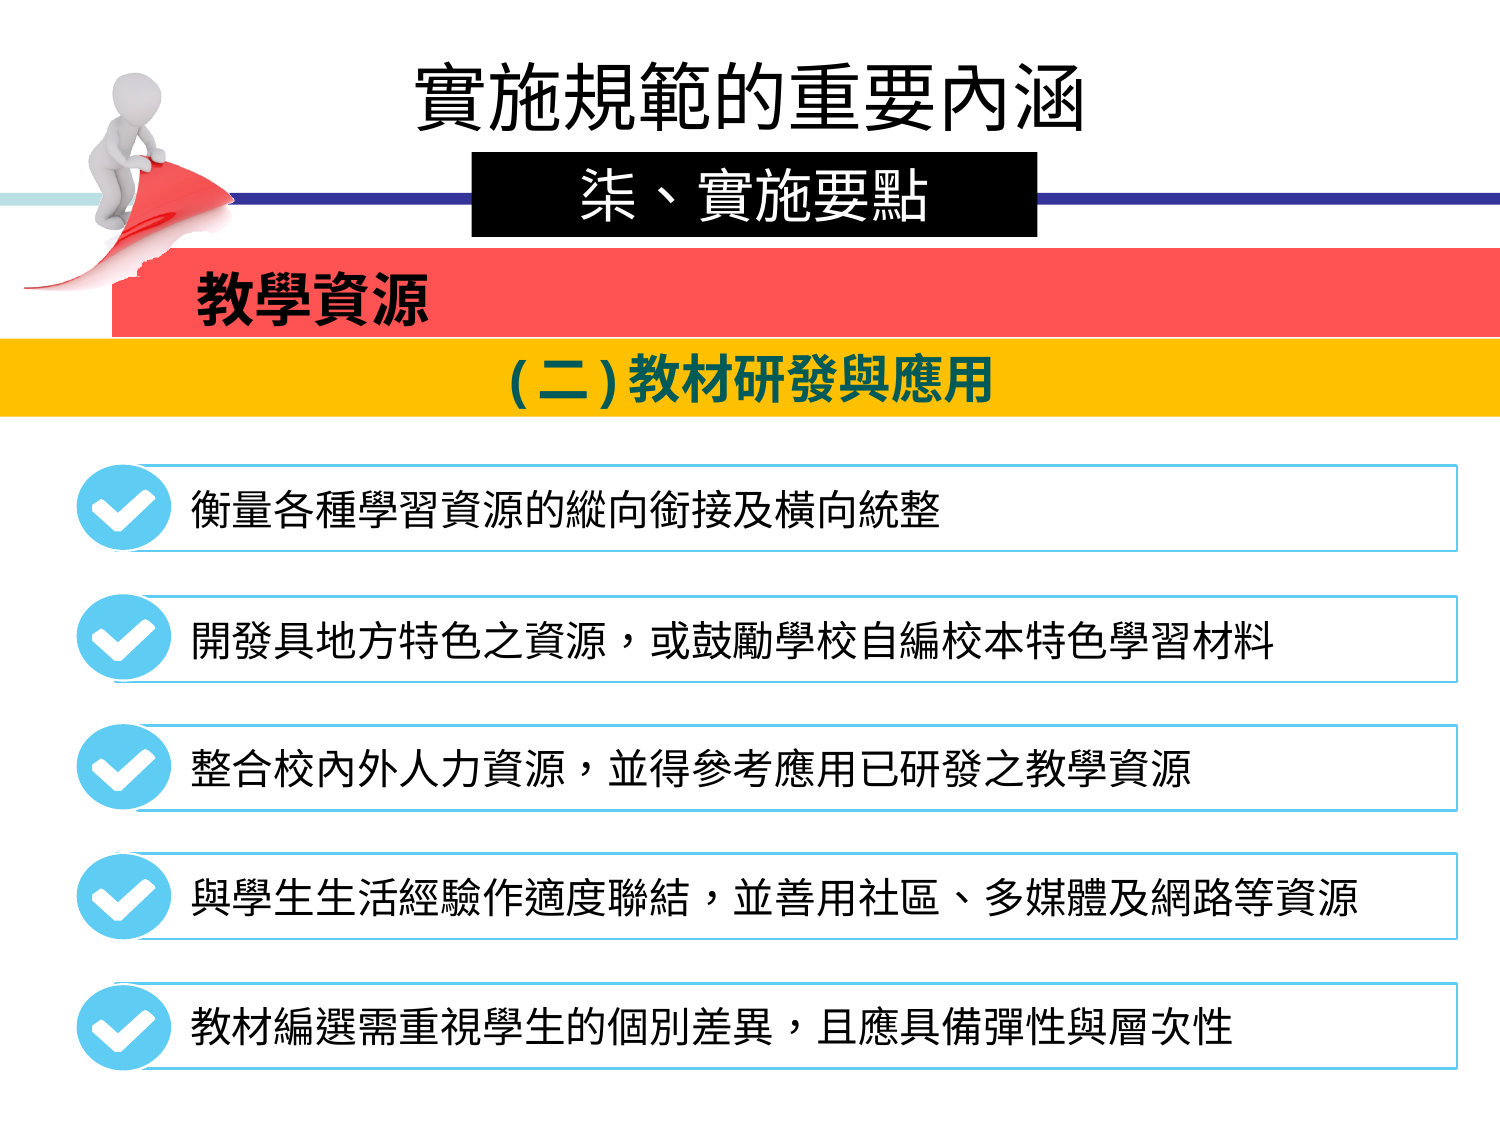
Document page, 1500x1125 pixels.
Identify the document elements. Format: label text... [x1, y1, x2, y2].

text_box [243, 192, 471, 205]
text_box [76, 854, 172, 940]
text_box [76, 985, 172, 1071]
text_box [76, 464, 172, 550]
text_box 教材編選需重視學生的個別差異，且應具備彈性與層次性 [116, 984, 1457, 1068]
text_box 衡量各種學習資源的縱向銜接及橫向統整 [116, 466, 1457, 551]
text_box [76, 724, 172, 810]
text_box (二)教材研發與應用 [0, 338, 1500, 417]
text_box 整合校內外人力資源，並得參考應用已研發之教學資源 [131, 726, 1457, 810]
text_box 與學生生活經驗作適度聯結，並善用社區、多媒體及網路等資源 [134, 854, 1457, 939]
text_box [0, 192, 23, 206]
text_box [76, 594, 172, 680]
picture [23, 66, 243, 296]
text_box 開發具地方特色之資源，或鼓勵學校自編校本特色學習材料 [116, 597, 1457, 682]
text_box 實施規範的重要內涵 [0, 42, 1500, 148]
text_box [1038, 192, 1500, 205]
text_box 柒、實施要點 [471, 152, 1038, 237]
text_box 教學資源 [0, 231, 680, 338]
text_box [680, 248, 1500, 337]
